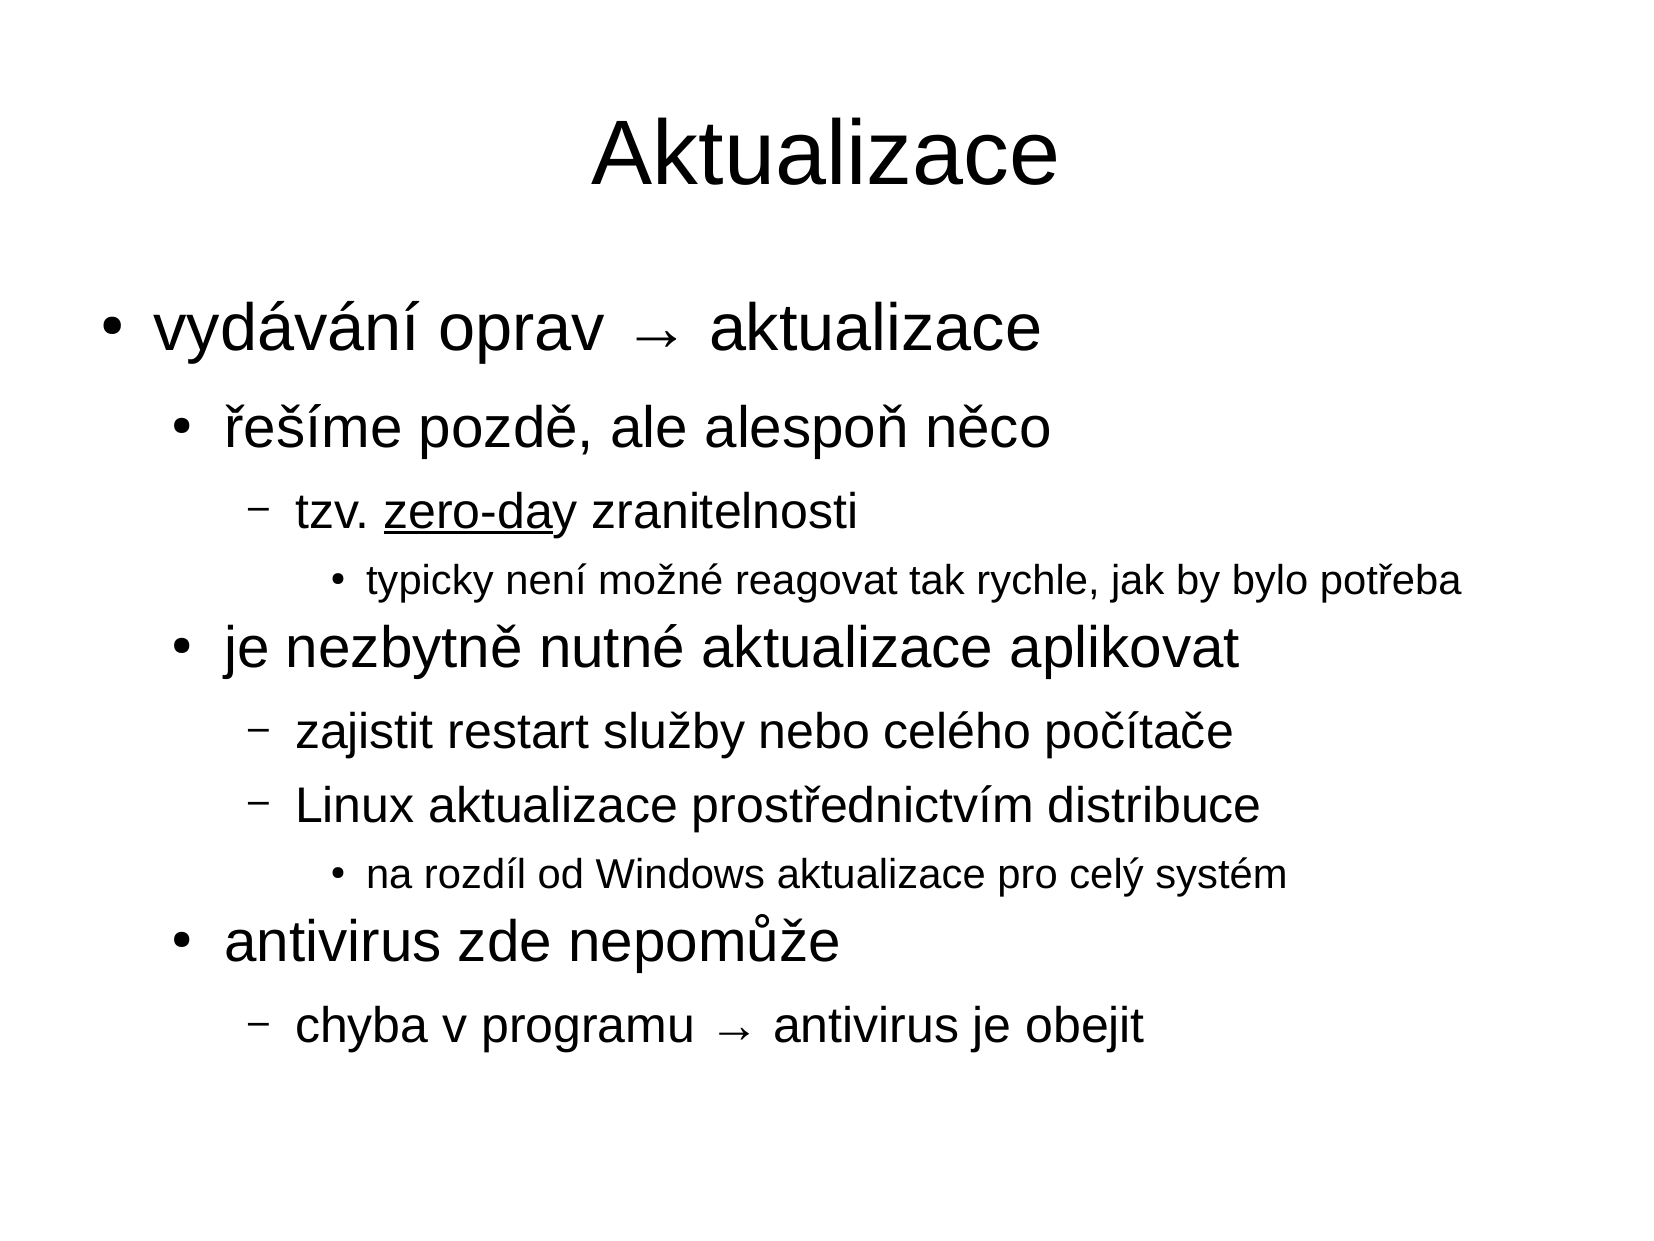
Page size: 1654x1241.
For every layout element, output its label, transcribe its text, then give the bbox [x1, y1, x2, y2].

list vydávání oprav → aktualizace řešíme pozdě, ale alespoň něco tzv. zero-day zranitelnosti typicky není možné reagovat tak rychle, jak by bylo potřeba je nezbytně nutné aktualizace aplikovat zajistit restart služby nebo celého počítače Linux aktualizace prostřednictvím distribuce na rozdíl od Windows aktualizace pro celý systém antivirus zde nepomůže chyba v programu → antivirus je obejit [82, 290, 1571, 1094]
title Aktualizace [82, 56, 1571, 250]
